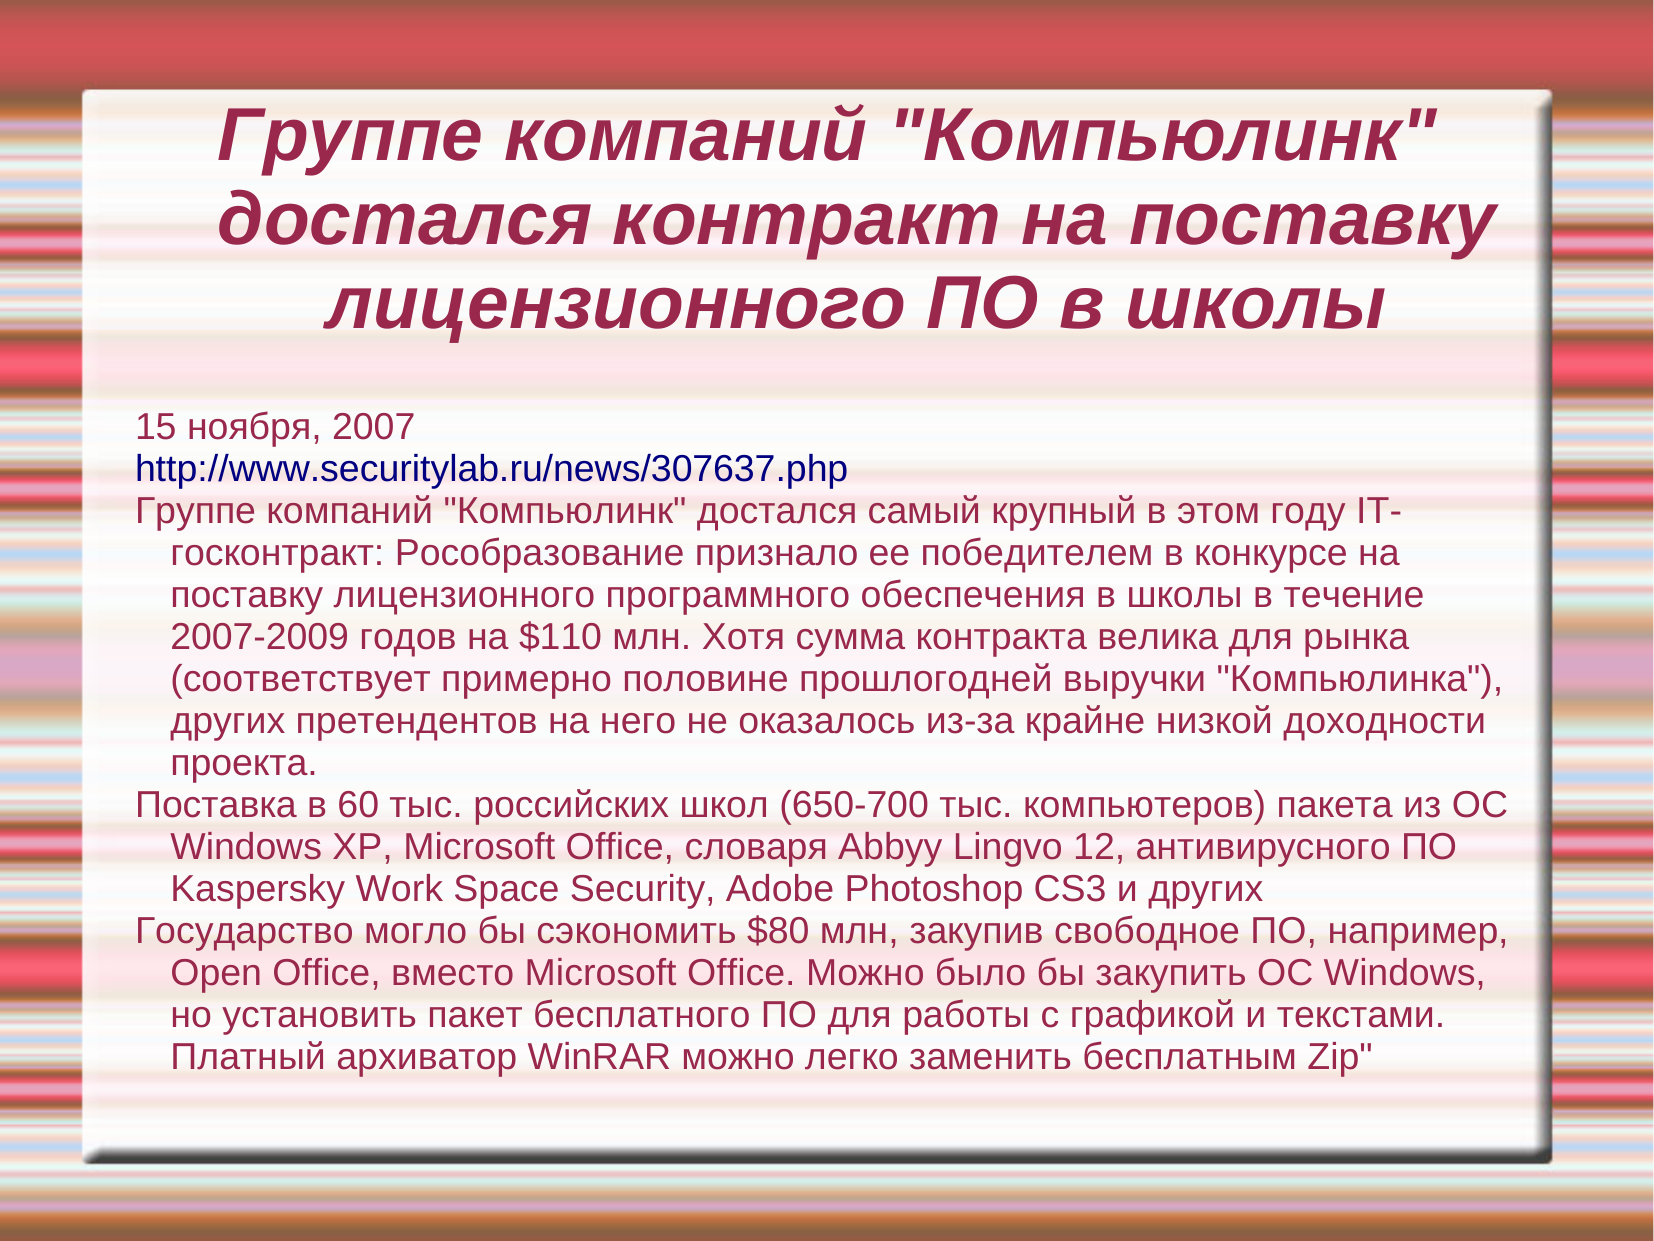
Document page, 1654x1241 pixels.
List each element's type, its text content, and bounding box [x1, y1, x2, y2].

picture [0, 0, 1654, 1241]
title Группе компаний "Компьюлинк" достался контракт на поставку лицензионного ПО в школы [121, 92, 1534, 345]
subtitle 15 ноября, 2007 http://www.securitylab.ru/news/307637.php Группе компаний "Компьюлинк" достался самый крупный в этом году IT-госконтракт: Рособразование признало ее победителем в конкурсе на поставку лицензионного программного обеспечения в школы в течение 2007-2009 годов на $110 млн. Хотя сумма контракта велика для рынка (соответствует примерно половине прошлогодней выручки "Компьюлинка"), других претендентов на него не оказалось из-за крайне низкой доходности проекта. Поставка в 60 тыс. российских школ (650-700 тыс. компьютеров) пакета из ОС Windows XP, Microsoft Office, словаря Abbyy Lingvo 12, антивирусного ПО Kaspersky Work Space Security, Adobe Photoshop CS3 и других Государство могло бы сэкономить $80 млн, закупив свободное ПО, например, Open Office, вместо Microsoft Office. Можно было бы закупить ОС Windows, но установить пакет бесплатного ПО для работы с графикой и текстами. Платный архиватор WinRAR можно легко заменить бесплатным Zip" [134, 350, 1516, 1132]
